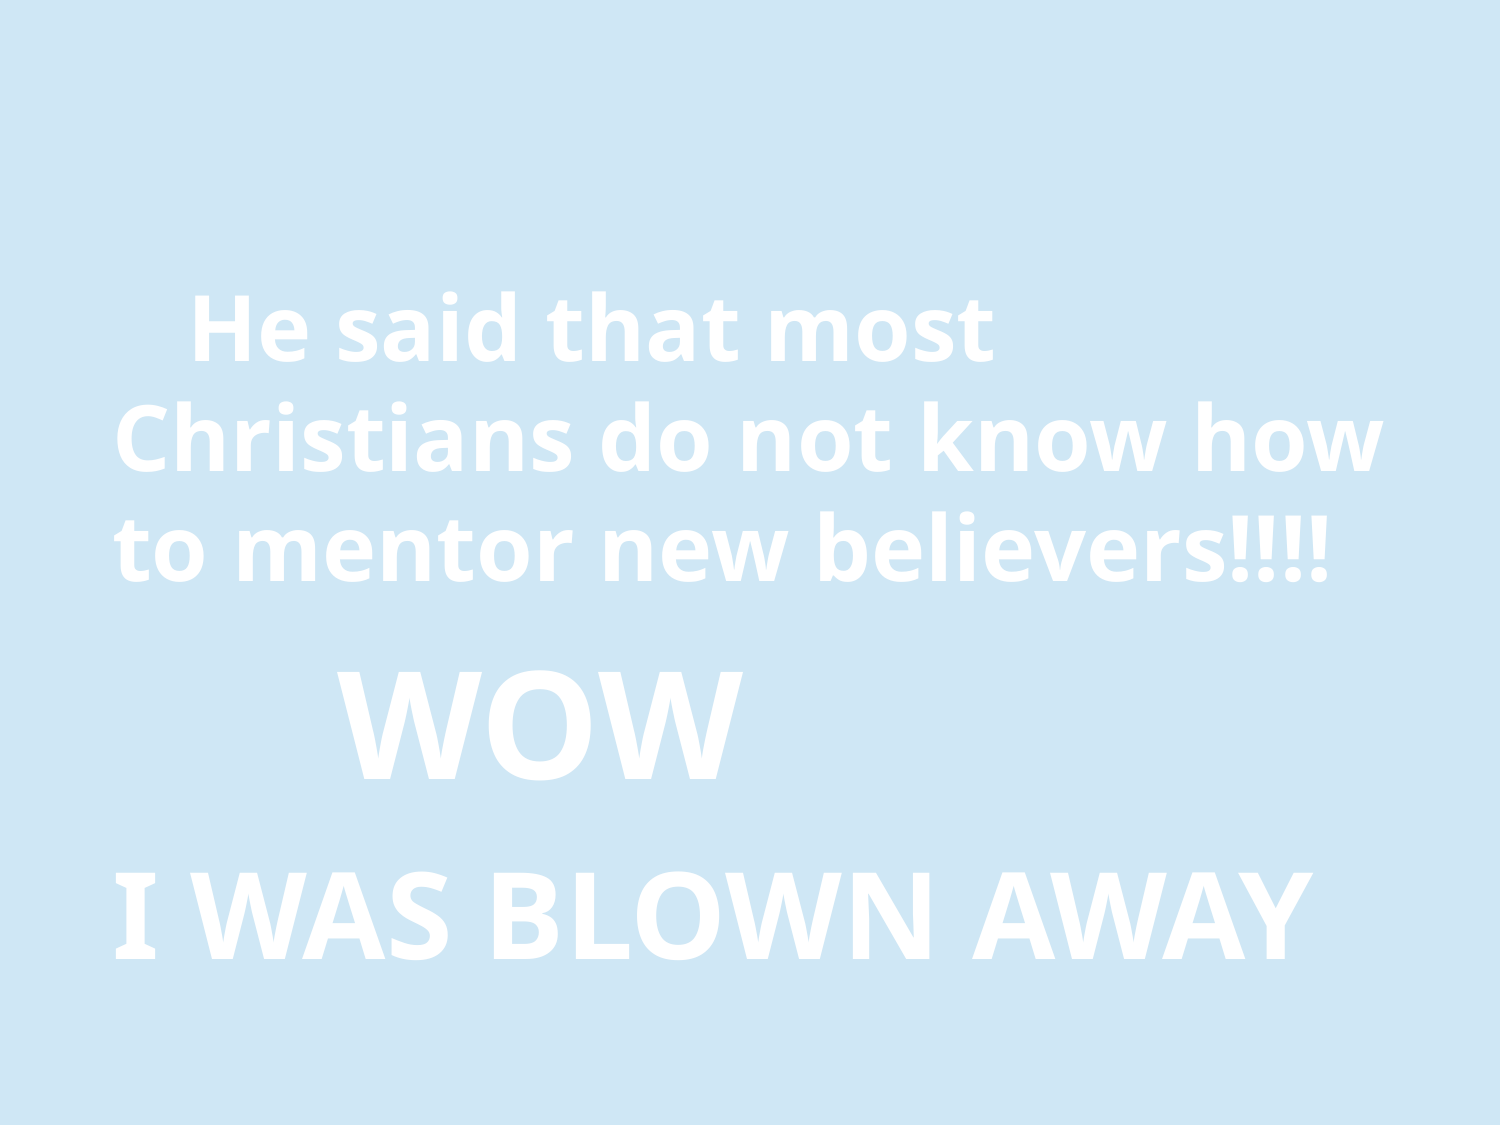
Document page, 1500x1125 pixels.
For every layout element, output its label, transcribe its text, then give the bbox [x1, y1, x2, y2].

list He said that most Christians do not know how to mentor new believers!!!! WOW I WAS BLOWN AWAY [75, 262, 1425, 1035]
